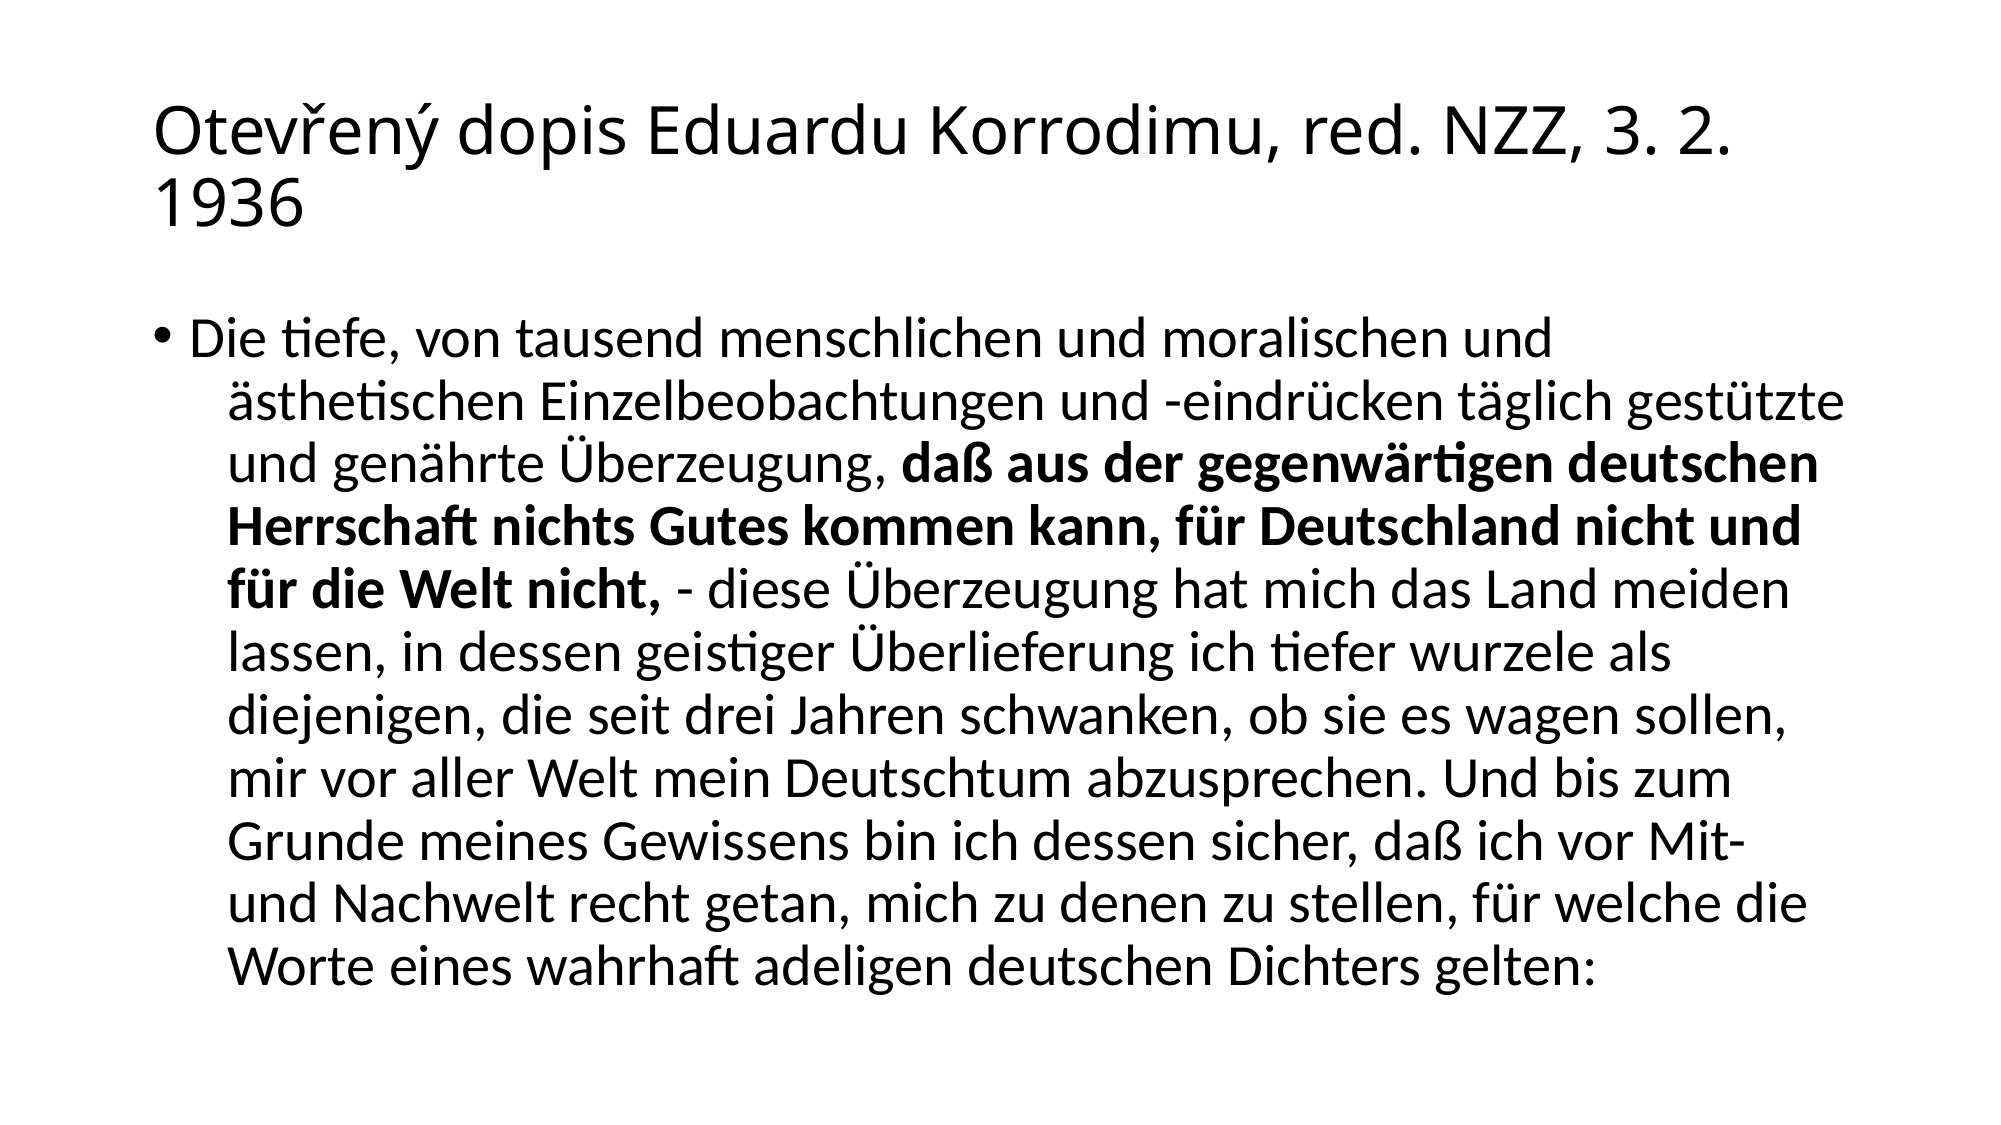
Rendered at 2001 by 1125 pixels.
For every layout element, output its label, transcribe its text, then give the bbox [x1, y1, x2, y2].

list Die tiefe, von tausend menschlichen und moralischen und ästhetischen Einzelbeobachtungen und -eindrücken täglich gestützte und genährte Überzeugung, daß aus der gegenwärtigen deutschen Herrschaft nichts Gutes kommen kann, für Deutschland nicht und für die Welt nicht, - diese Überzeugung hat mich das Land meiden lassen, in dessen geistiger Überlieferung ich tiefer wurzele als diejenigen, die seit drei Jahren schwanken, ob sie es wagen sollen, mir vor aller Welt mein Deutschtum abzusprechen. Und bis zum Grunde meines Gewissens bin ich dessen sicher, daß ich vor Mit- und Nachwelt recht getan, mich zu denen zu stellen, für welche die Worte eines wahrhaft adeligen deutschen Dichters gelten: [137, 299, 1863, 1014]
title Otevřený dopis Eduardu Korrodimu, red. NZZ, 3. 2. 1936 [137, 59, 1863, 278]
